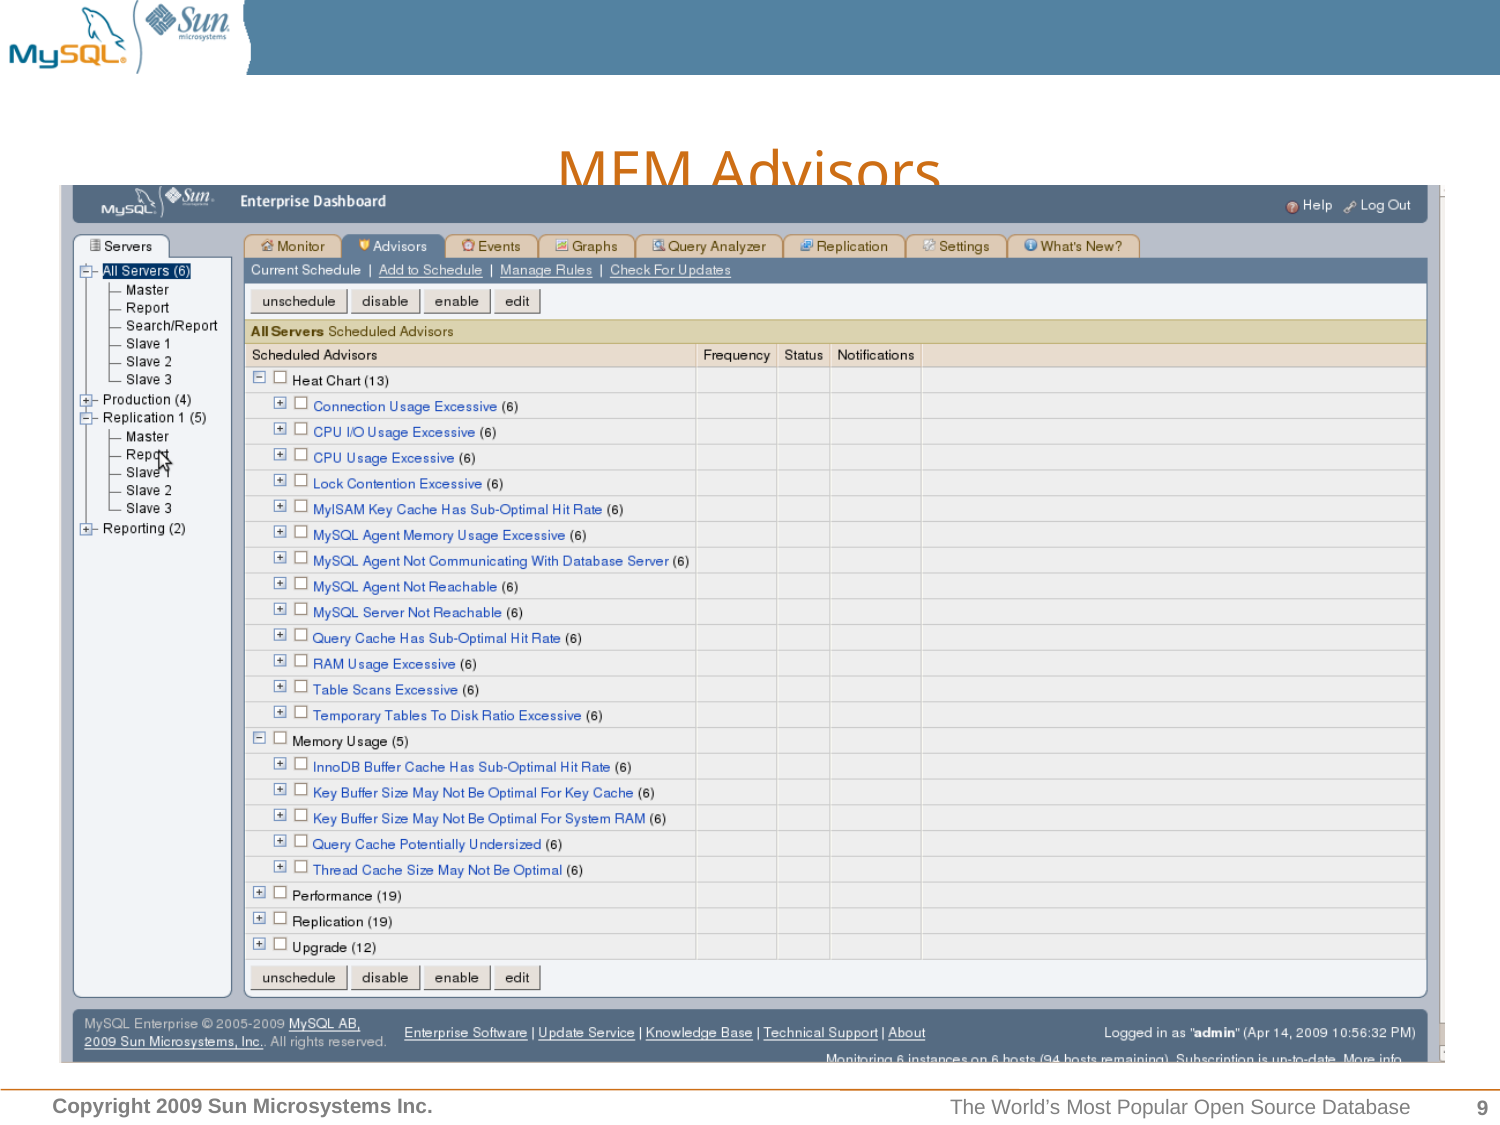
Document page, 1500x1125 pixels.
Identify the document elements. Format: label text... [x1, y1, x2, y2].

title MEM Advisors [0, 94, 1500, 218]
picture [0, 0, 1500, 75]
picture [59, 185, 1445, 1063]
